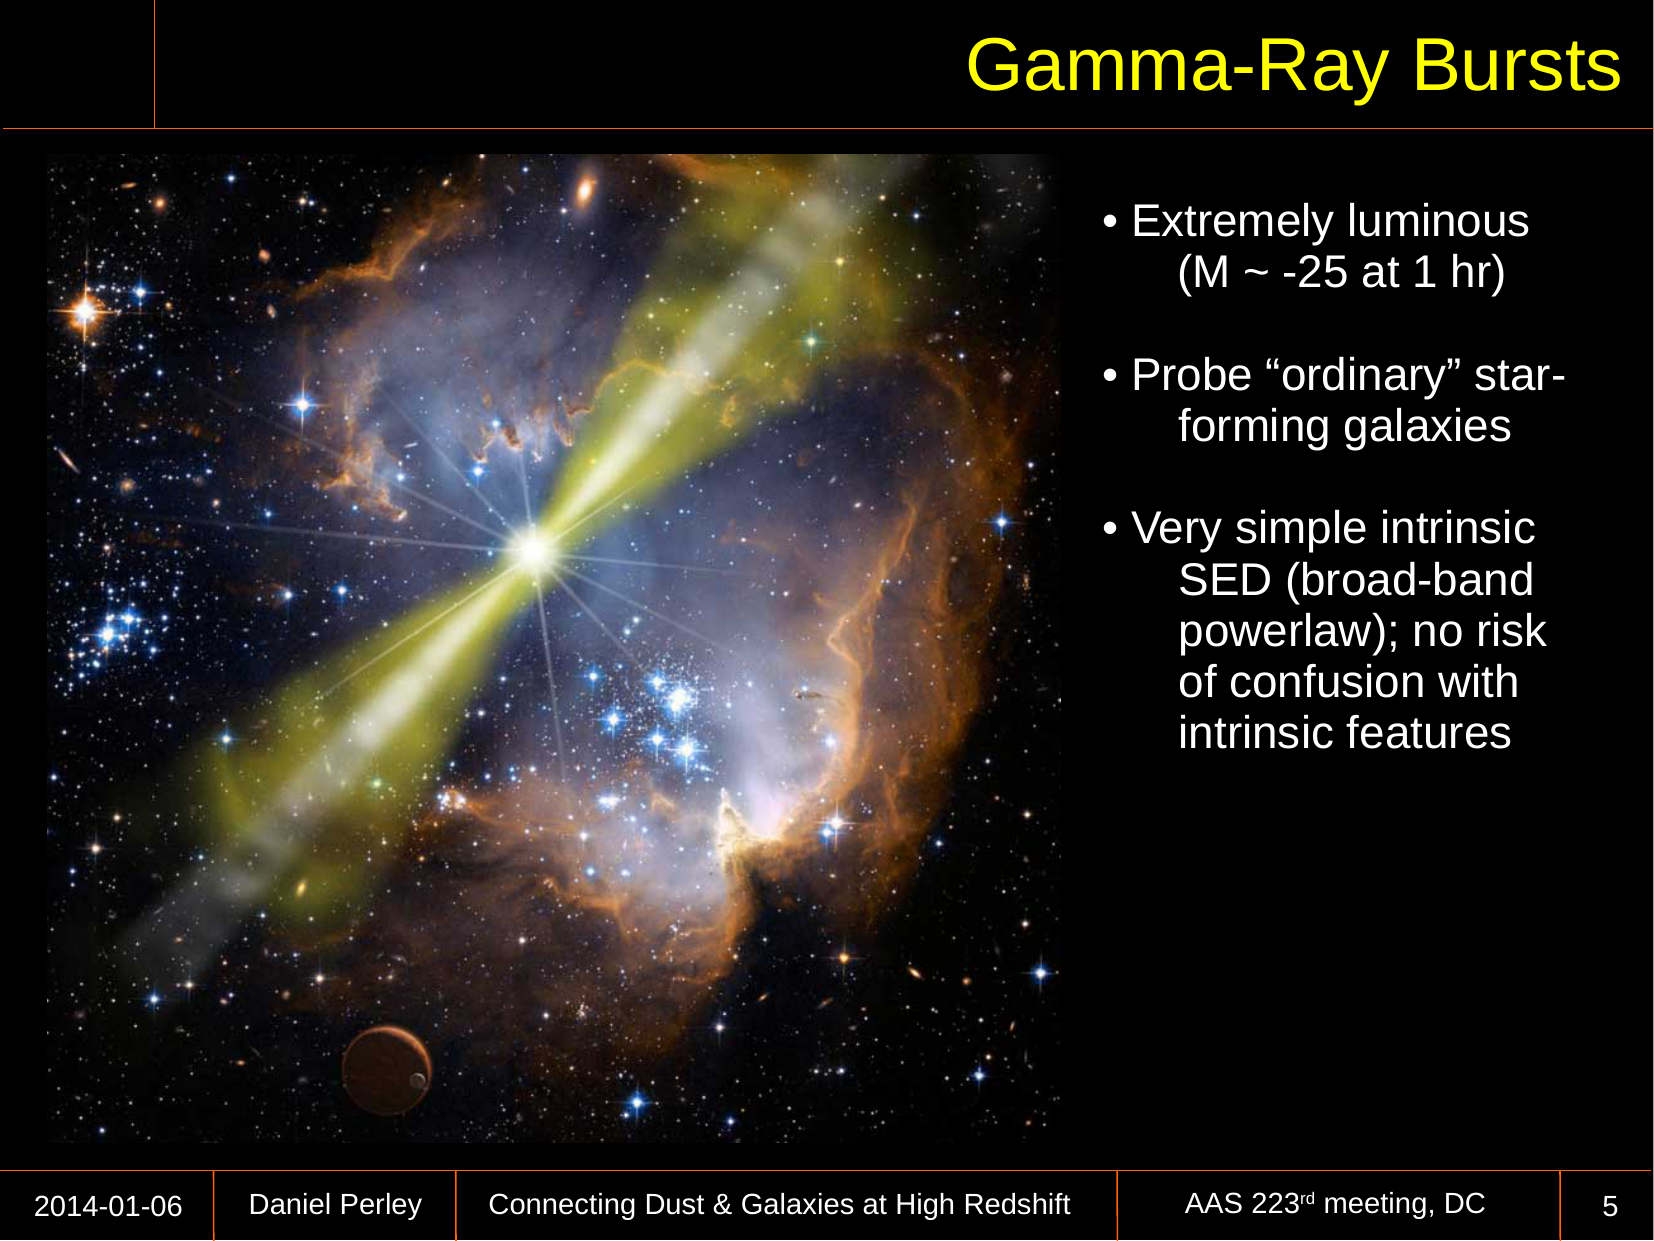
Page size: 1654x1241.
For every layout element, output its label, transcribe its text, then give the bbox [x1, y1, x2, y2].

title Gamma-Ray Bursts [187, 21, 1624, 108]
text_box • Extremely luminous (M ~ -25 at 1 hr) • Probe “ordinary” star- forming galaxies • Very simple intrinsic SED (broad-band powerlaw); no risk of confusion with intrinsic features [1087, 187, 1613, 767]
picture [47, 154, 1061, 1143]
